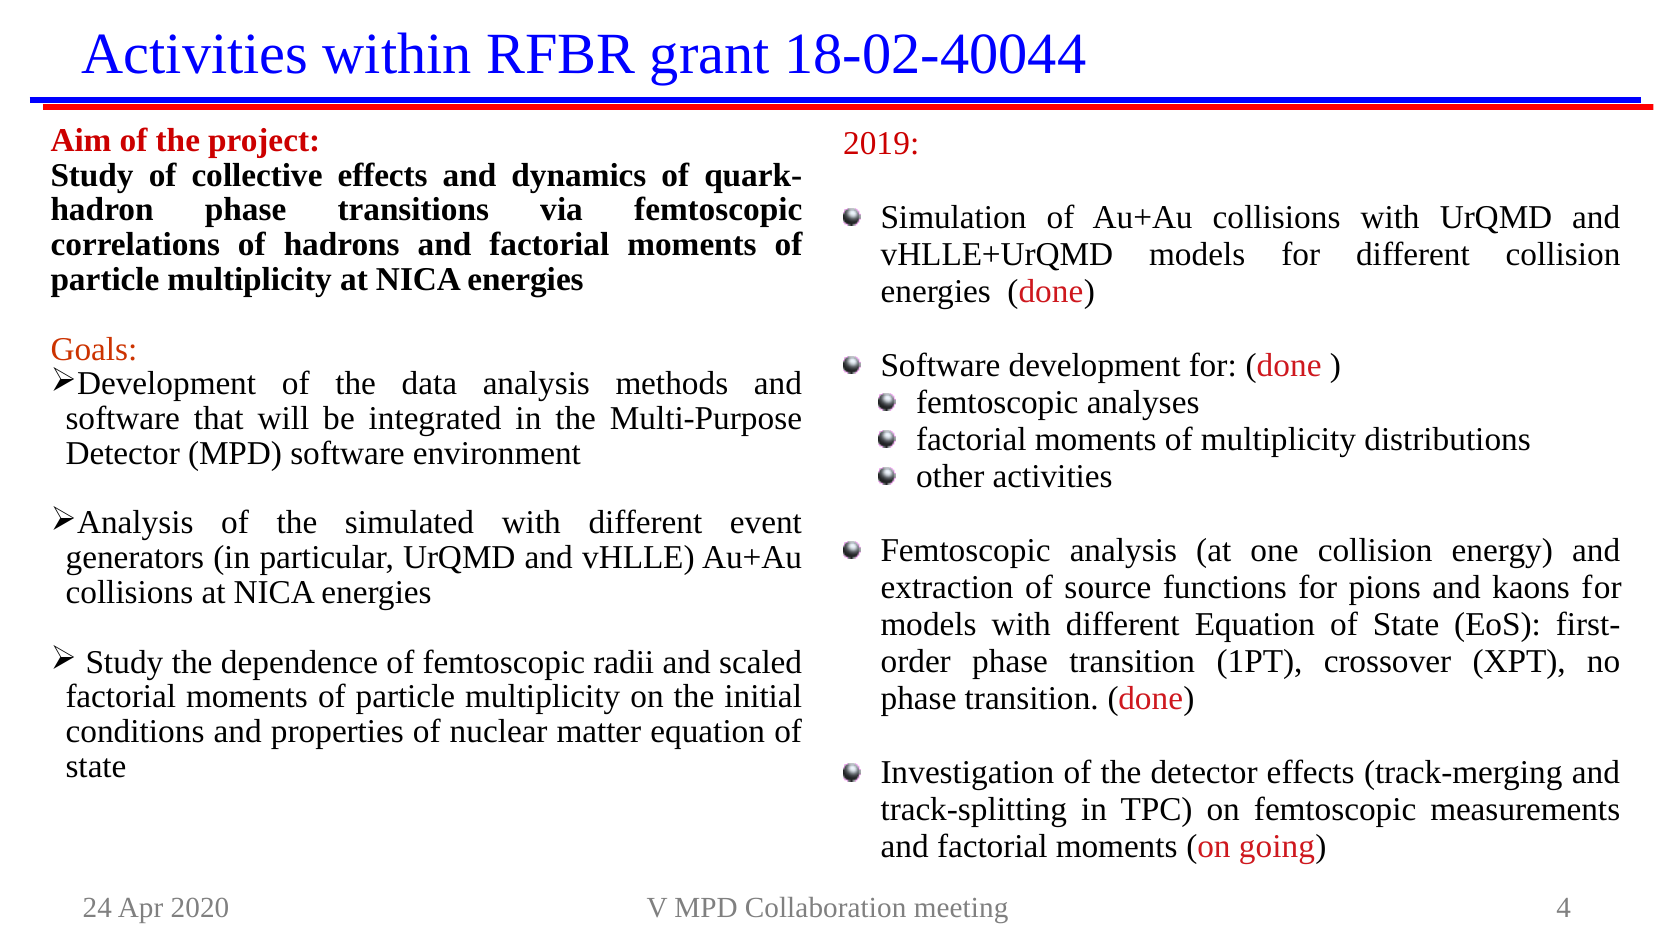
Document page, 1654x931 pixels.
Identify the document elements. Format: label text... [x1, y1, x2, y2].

text_box Aim of the project: Study of collective effects and dynamics of quark-hadron phase transitions via femtoscopic correlations of hadrons and factorial moments of particle multiplicity at NICA energies Goals: Development of the data analysis methods and software that will be integrated in the Multi-Purpose Detector (MPD) software environment Analysis of the simulated with different event generators (in particular, UrQMD and vHLLE) Au+Au collisions at NICA energies Study the dependence of femtoscopic radii and scaled factorial moments of particle multiplicity on the initial conditions and properties of nuclear matter equation of state [35, 116, 819, 786]
text_box 2019: Simulation of Au+Au collisions with UrQMD and vHLLE+UrQMD models for different collision energies (done) Software development for: (done ) femtoscopic analyses factorial moments of multiplicity distributions other activities Femtoscopic analysis (at one collision energy) and extraction of source functions for pions and kaons for models with different Equation of State (EoS): first-order phase transition (1PT), crossover (XPT), no phase transition. (done) Investigation of the detector effects (track-merging and track-splitting in TPC) on femtoscopic measurements and factorial moments (on going) [828, 117, 1637, 900]
title Activities within RFBR grant 18-02-40044 [81, 7, 1570, 91]
